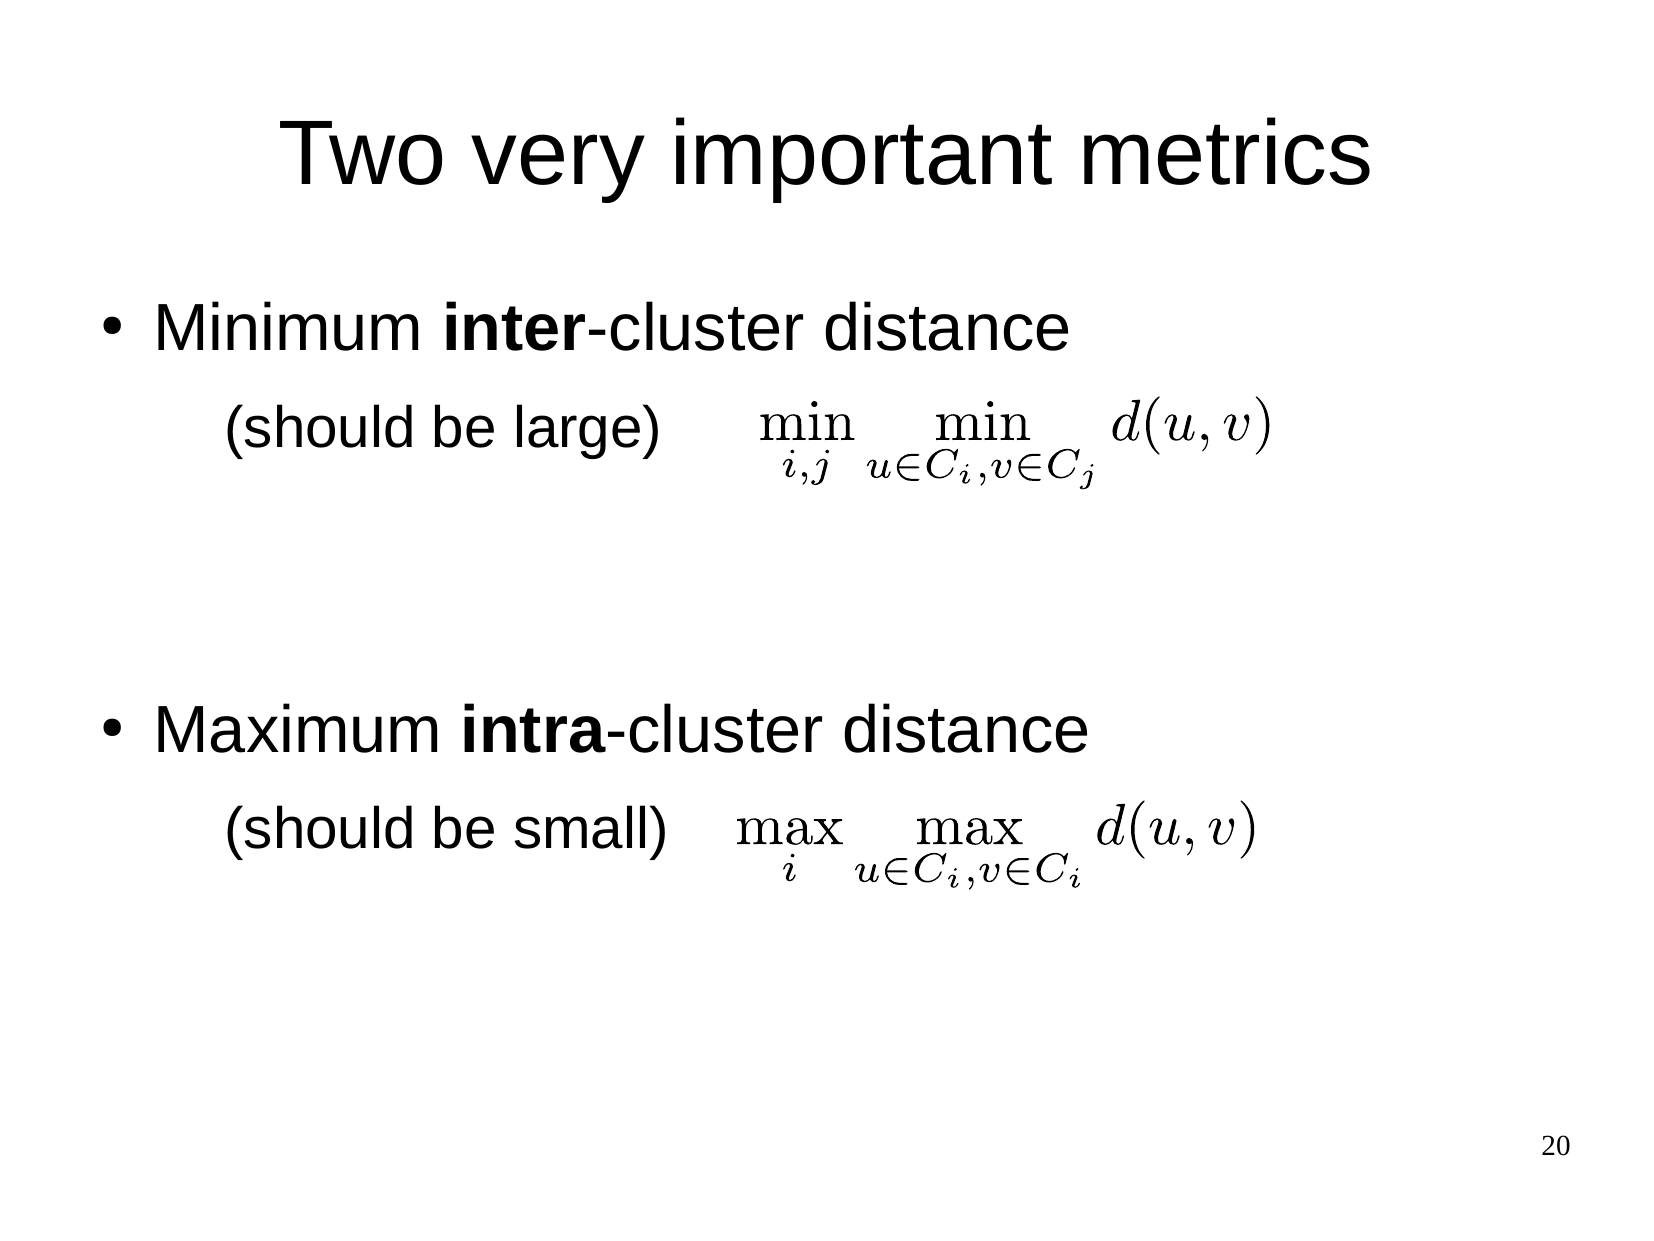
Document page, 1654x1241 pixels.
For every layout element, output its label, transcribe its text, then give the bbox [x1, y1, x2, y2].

text_box [758, 396, 1276, 490]
list Minimum inter-cluster distance (should be large) Maximum intra-cluster distance (should be small) [82, 290, 1571, 1010]
title Two very important metrics [82, 49, 1571, 257]
text_box [735, 800, 1261, 890]
